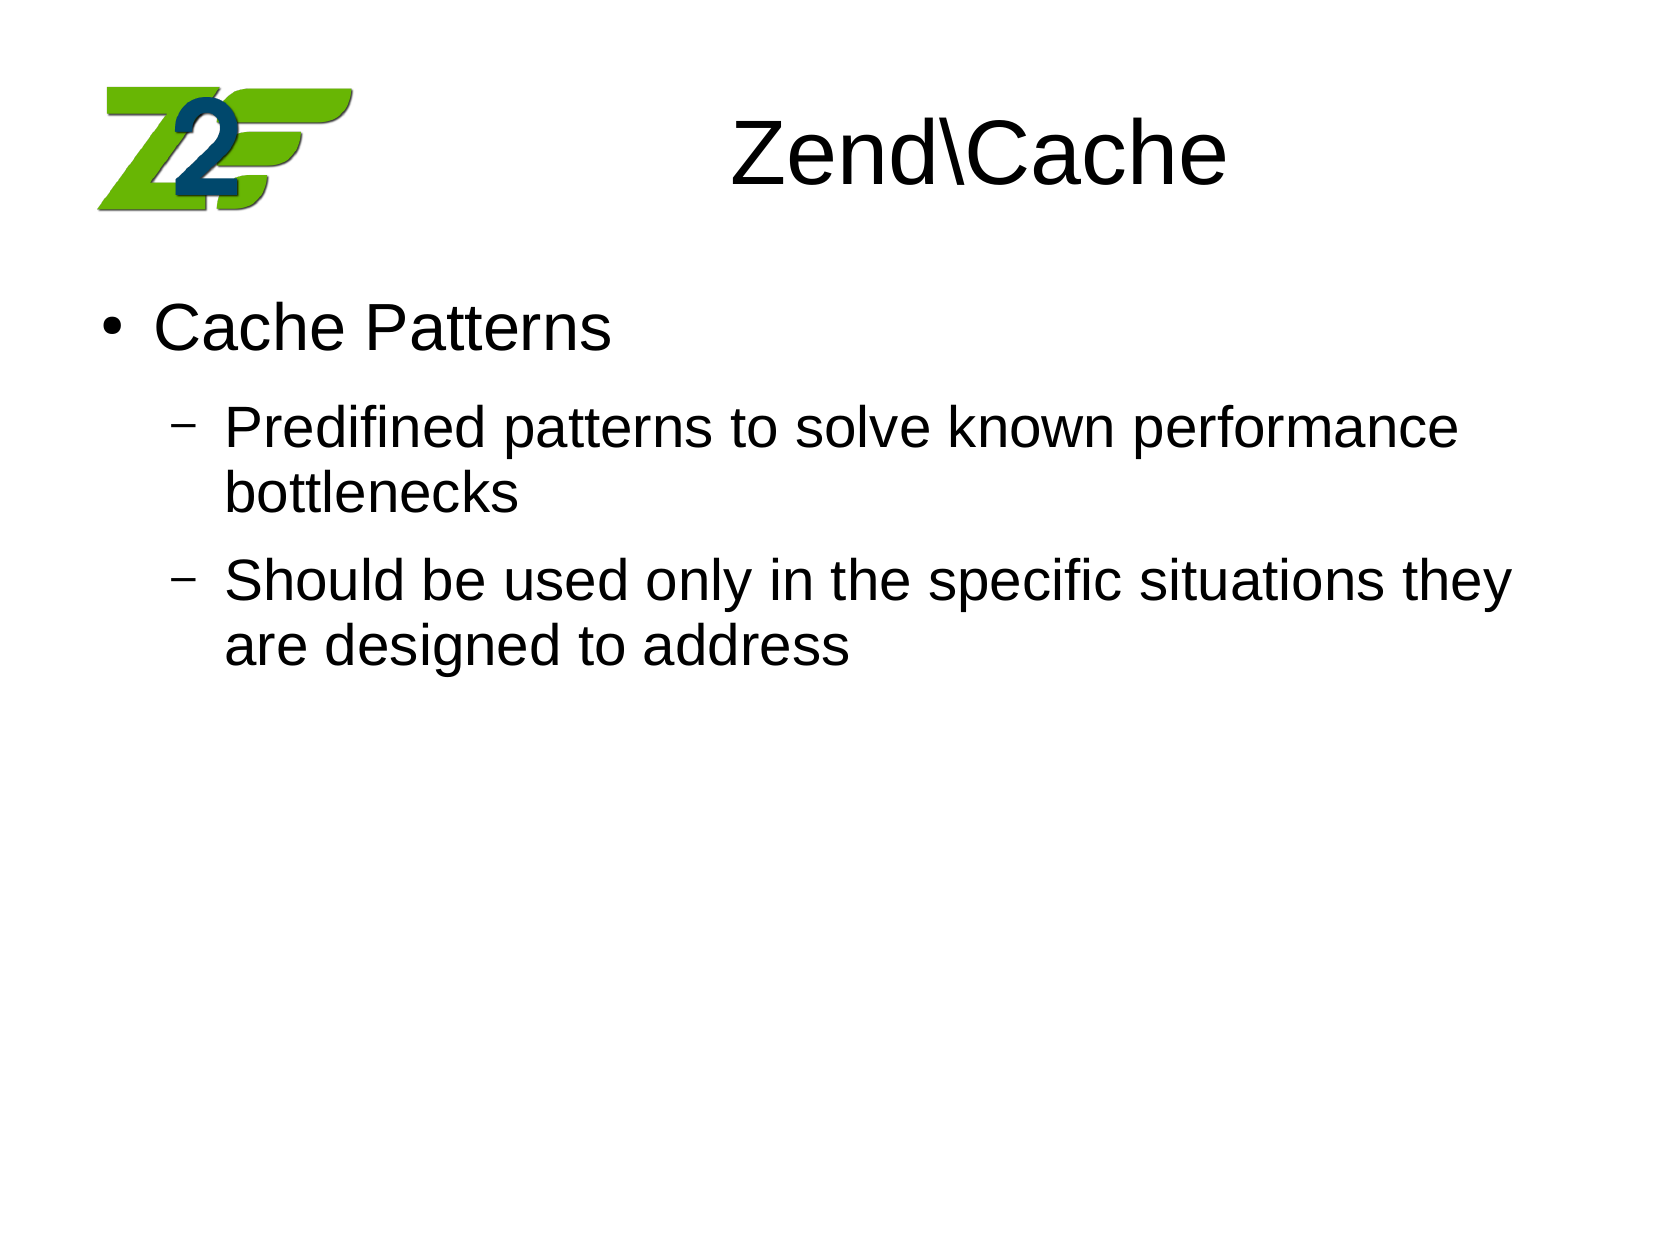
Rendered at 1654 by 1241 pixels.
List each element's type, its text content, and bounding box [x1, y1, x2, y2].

title Zend\Cache [389, 49, 1571, 257]
picture [94, 82, 355, 213]
list Cache Patterns Predifined patterns to solve known performance bottlenecks Should be used only in the specific situations they are designed to address [82, 290, 1538, 1087]
